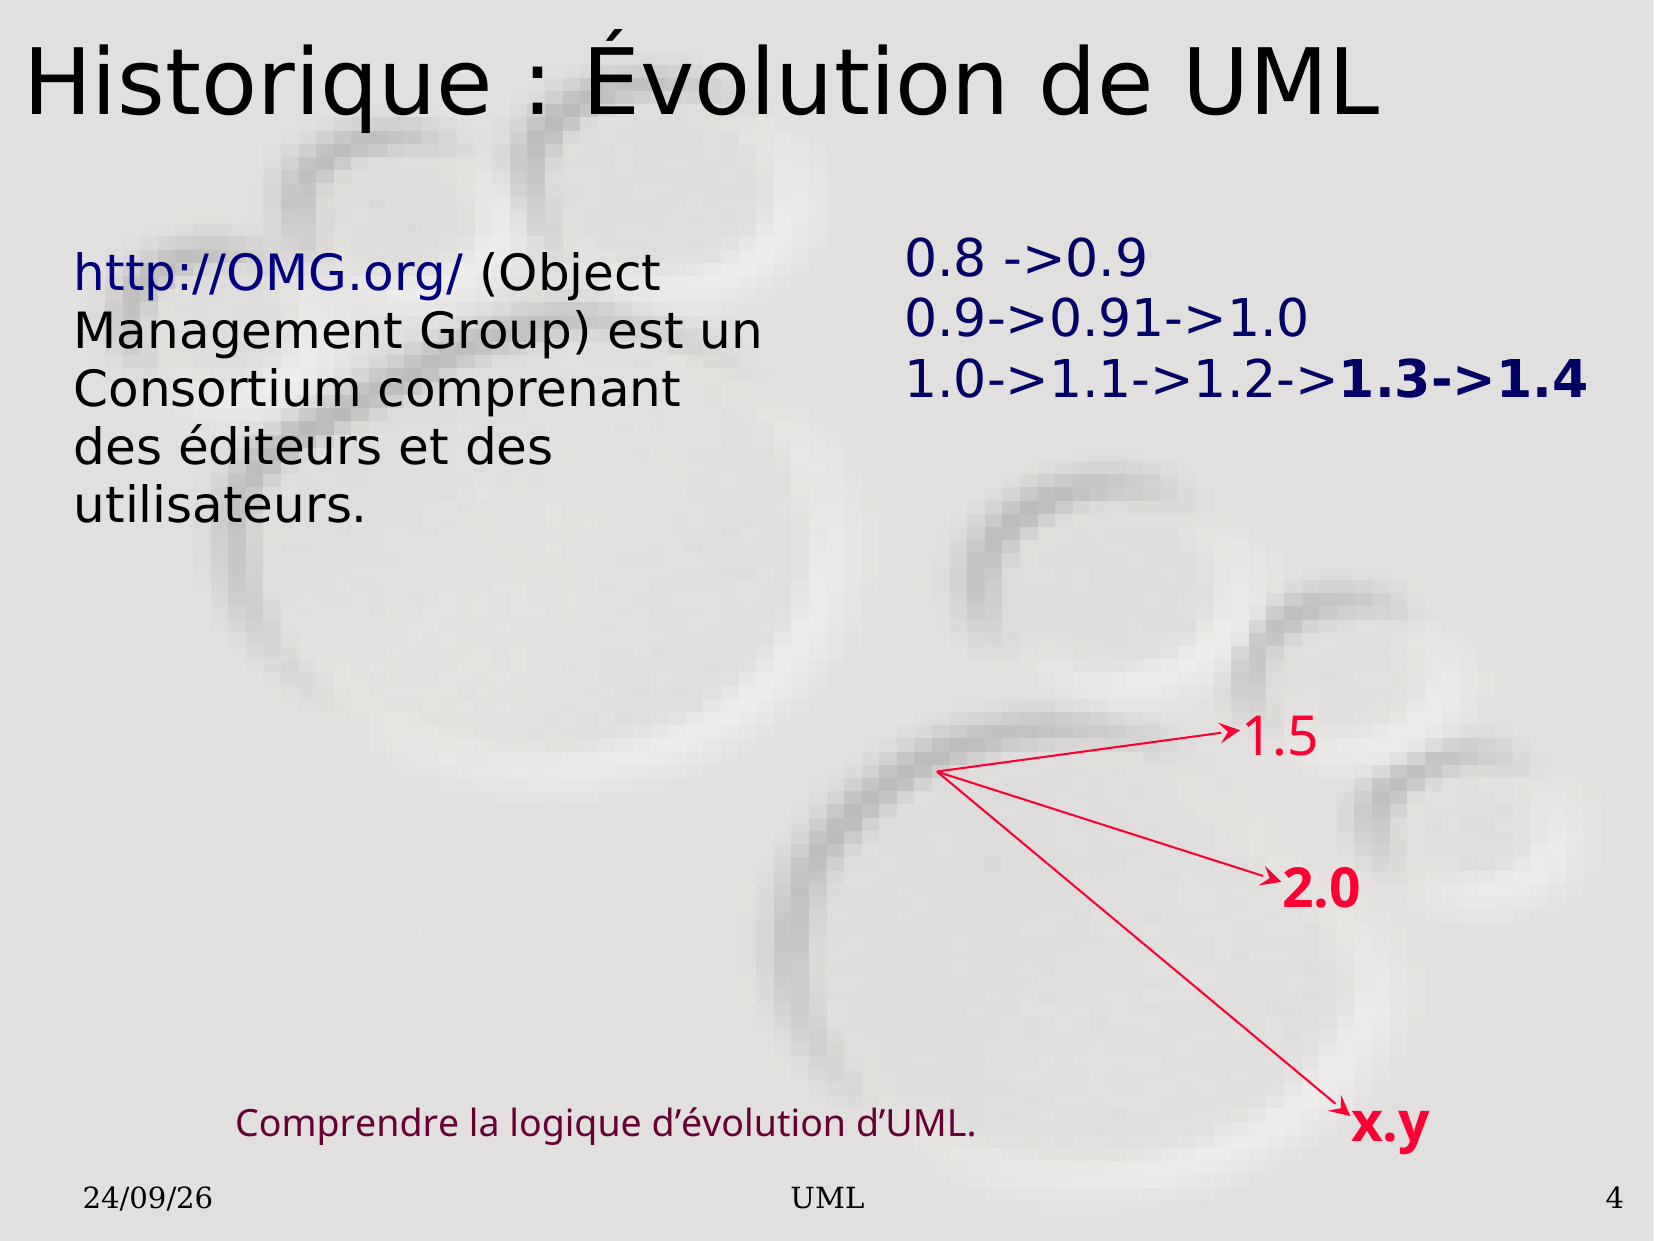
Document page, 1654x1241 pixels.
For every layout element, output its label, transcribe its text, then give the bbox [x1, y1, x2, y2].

text_box Comprendre la logique d’évolution d’UML. [220, 1088, 993, 1156]
text_box x.y [1336, 1074, 1446, 1166]
picture [0, 0, 1654, 1241]
text_box 2.0 [1267, 840, 1377, 932]
title Historique : Évolution de UML [8, 21, 1538, 144]
text_box http://OMG.org/ (Object Management Group) est un Consortium comprenant des éditeurs et des utilisateurs. [59, 236, 798, 975]
list 0.8 ->0.9 0.9->0.91->1.0 1.0->1.1->1.2->1.3->1.4 [889, 220, 1640, 1117]
text_box 1.5 [1226, 688, 1334, 780]
